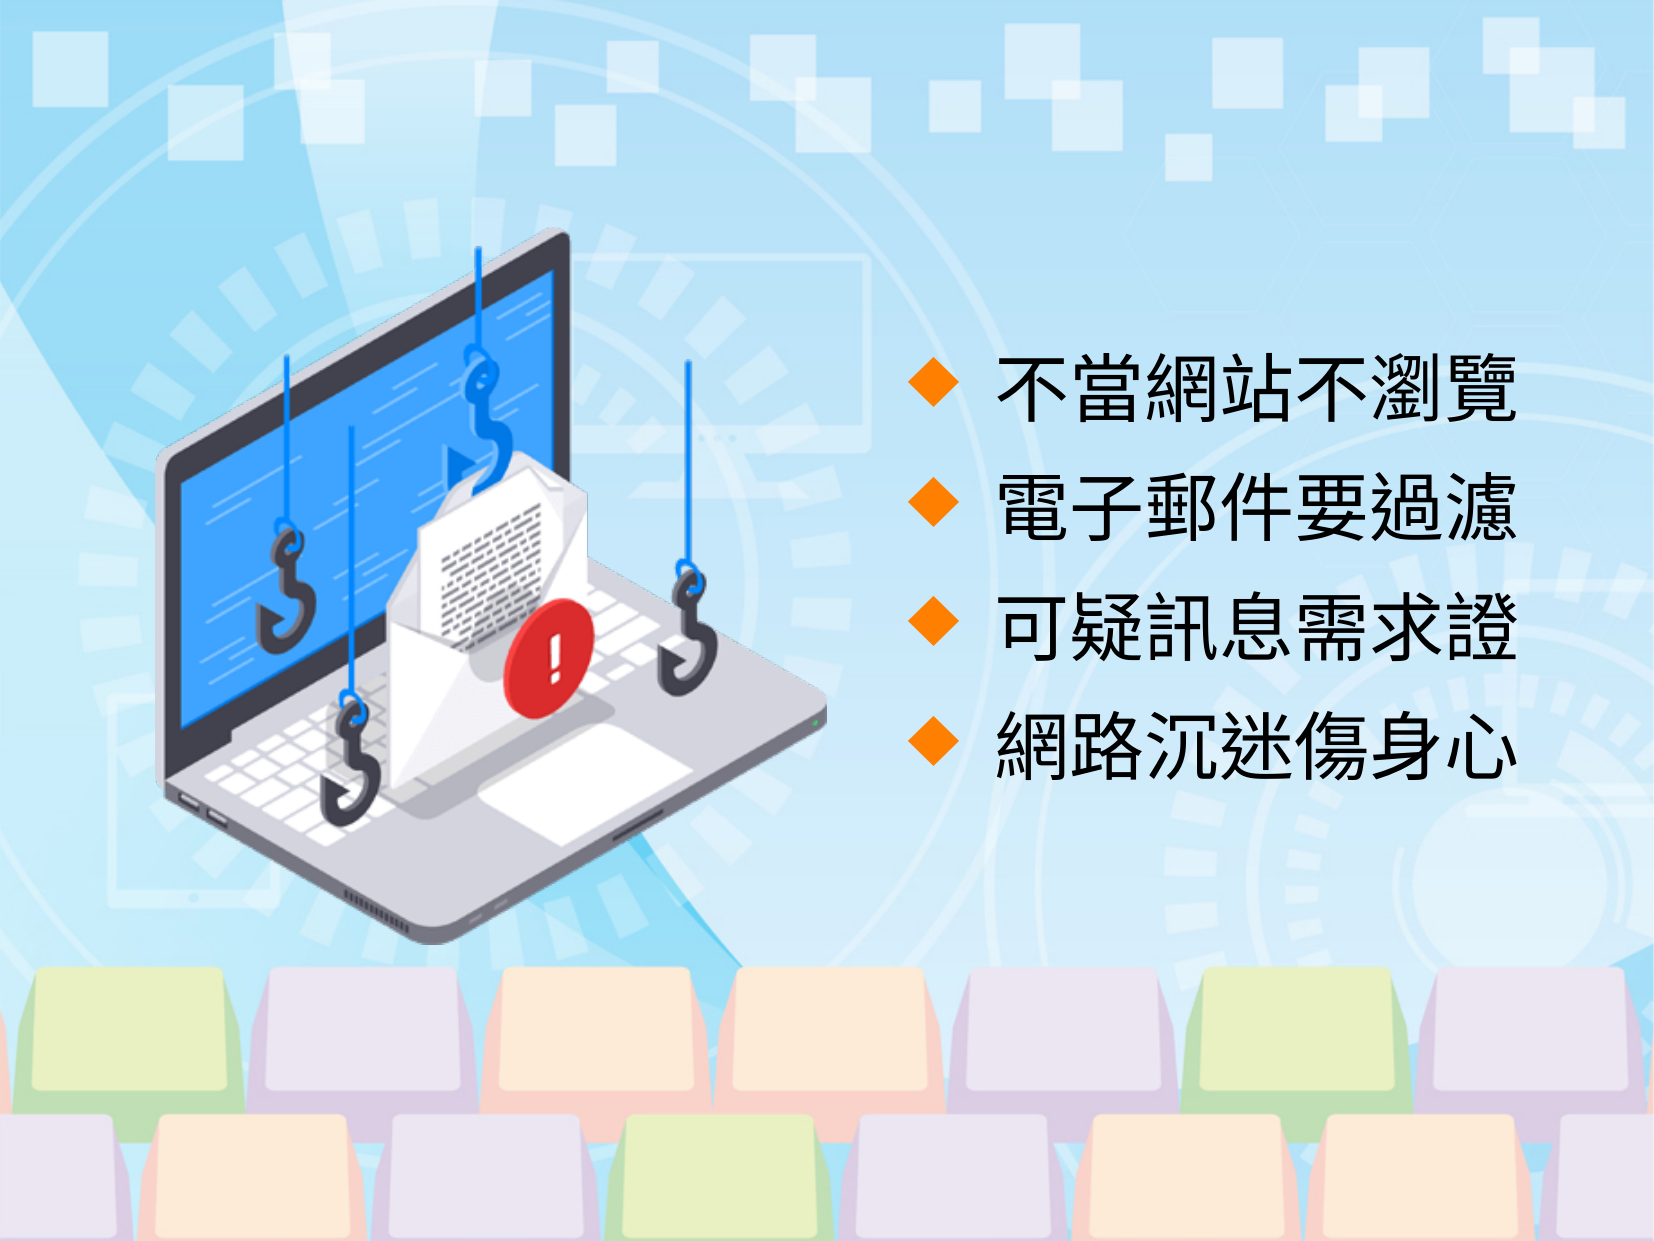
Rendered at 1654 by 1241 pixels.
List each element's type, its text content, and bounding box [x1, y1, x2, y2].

picture [0, 0, 1654, 1241]
text_box 不當網站不瀏覽 電子郵件要過濾 可疑訊息需求證 網路沉迷傷身心 [901, 341, 1528, 792]
